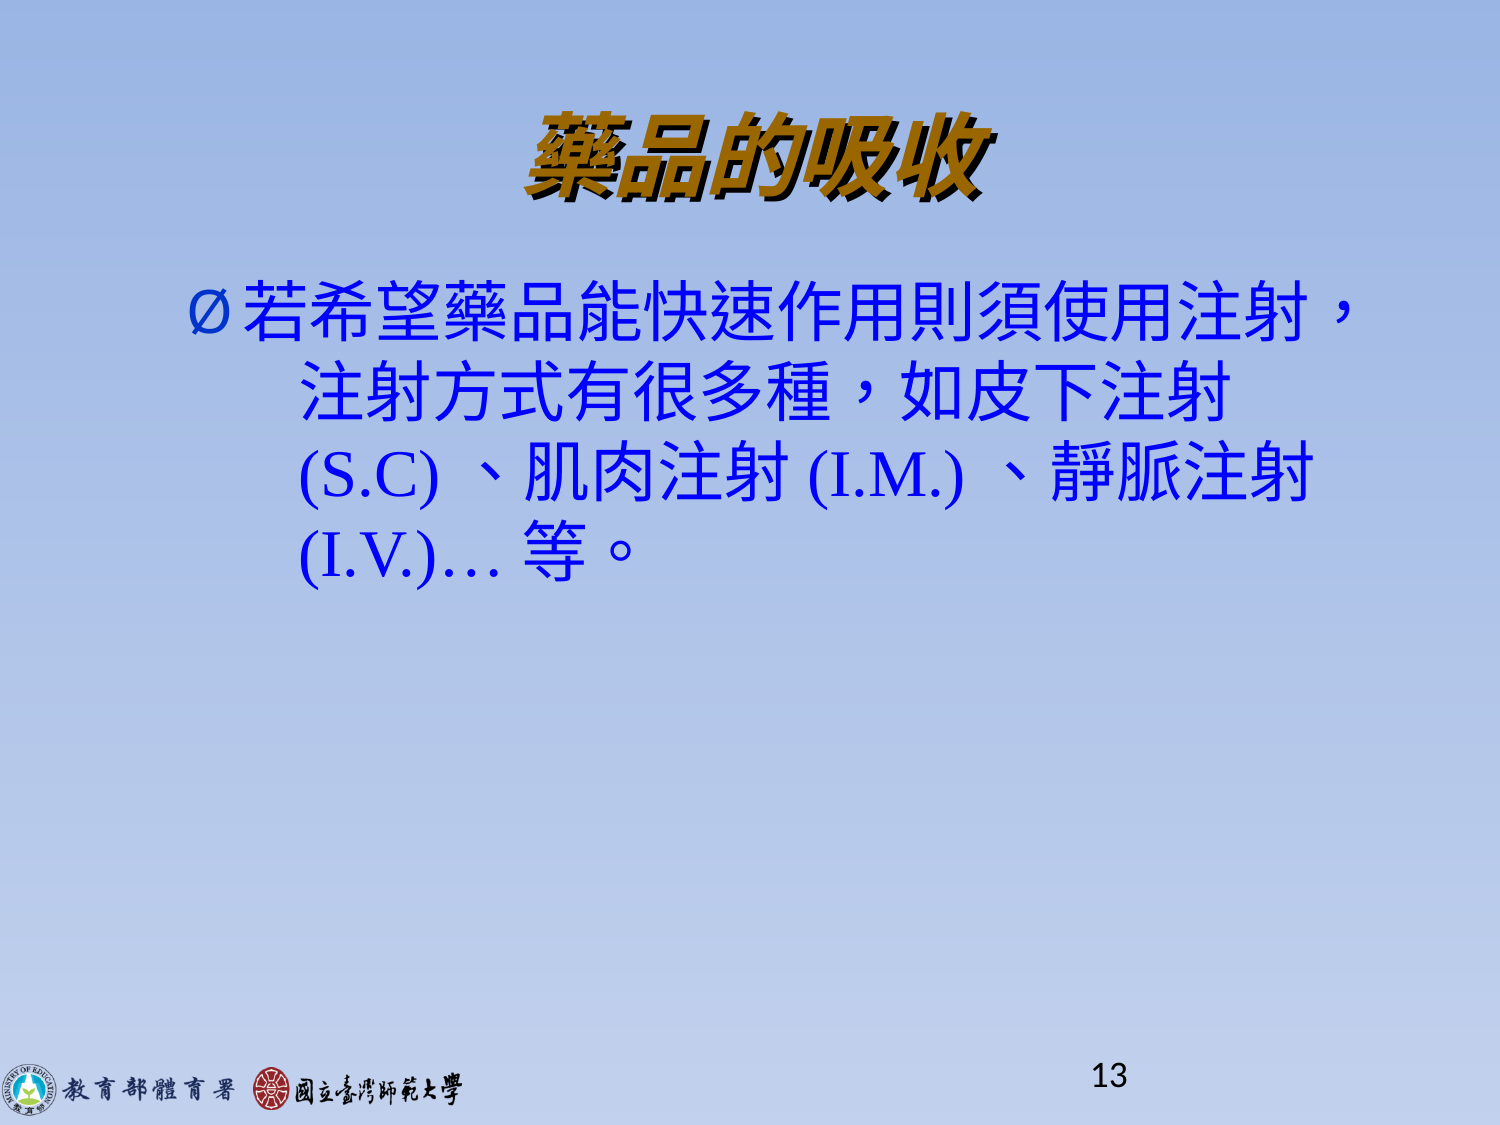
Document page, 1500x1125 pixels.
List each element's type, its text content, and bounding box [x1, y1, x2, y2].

text_box [1074, 1042, 1426, 1103]
list 若希望藥品能快速作用則須使用注射，注射方式有很多種，如皮下注射(S.C)、肌肉注射(I.M.)、靜脈注射(I.V.)…等。 [171, 262, 1426, 994]
title 藥品的吸收 [0, 90, 1500, 201]
